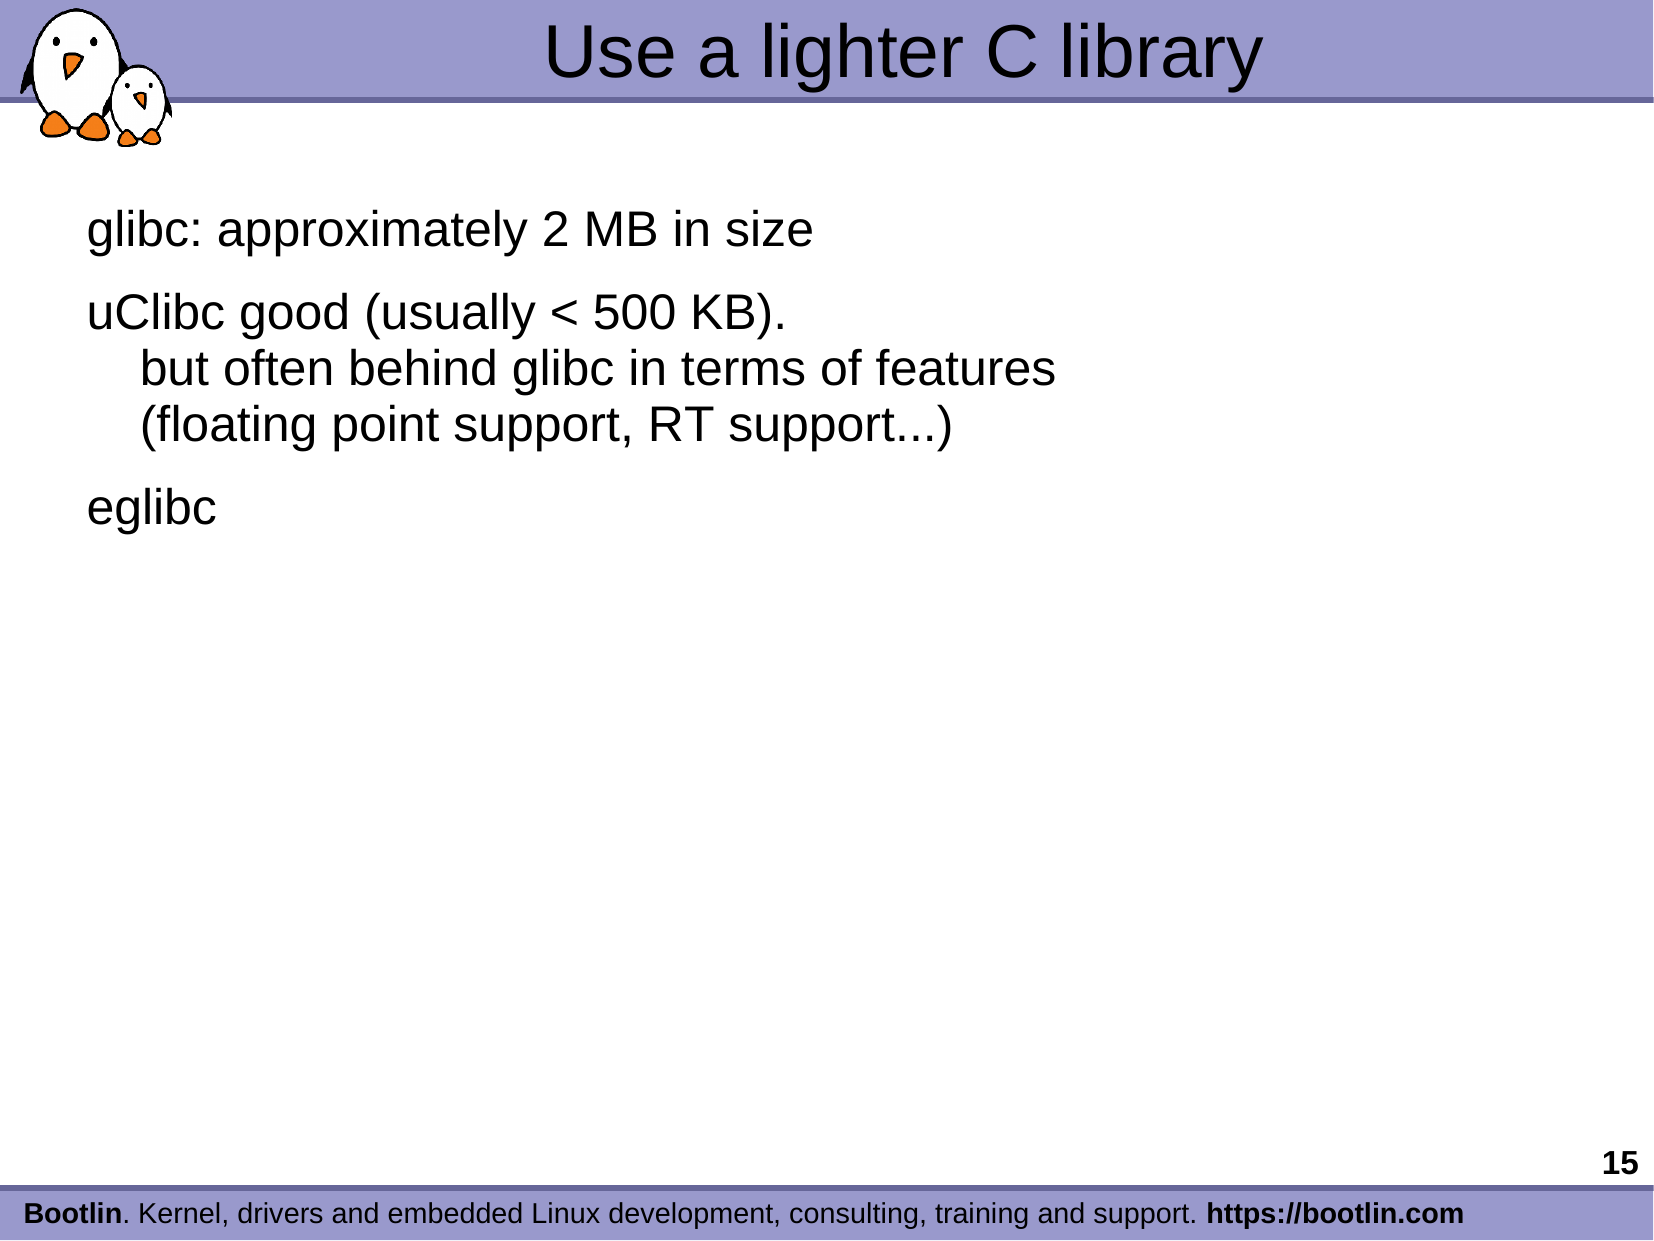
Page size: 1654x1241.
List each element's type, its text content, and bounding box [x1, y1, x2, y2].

list glibc: approximately 2 MB in size uClibc good (usually < 500 KB). but often behind glibc in terms of features (floating point support, RT support...) eglibc [68, 201, 1592, 1118]
title Use a lighter C library [178, 5, 1631, 97]
picture [20, 8, 172, 147]
